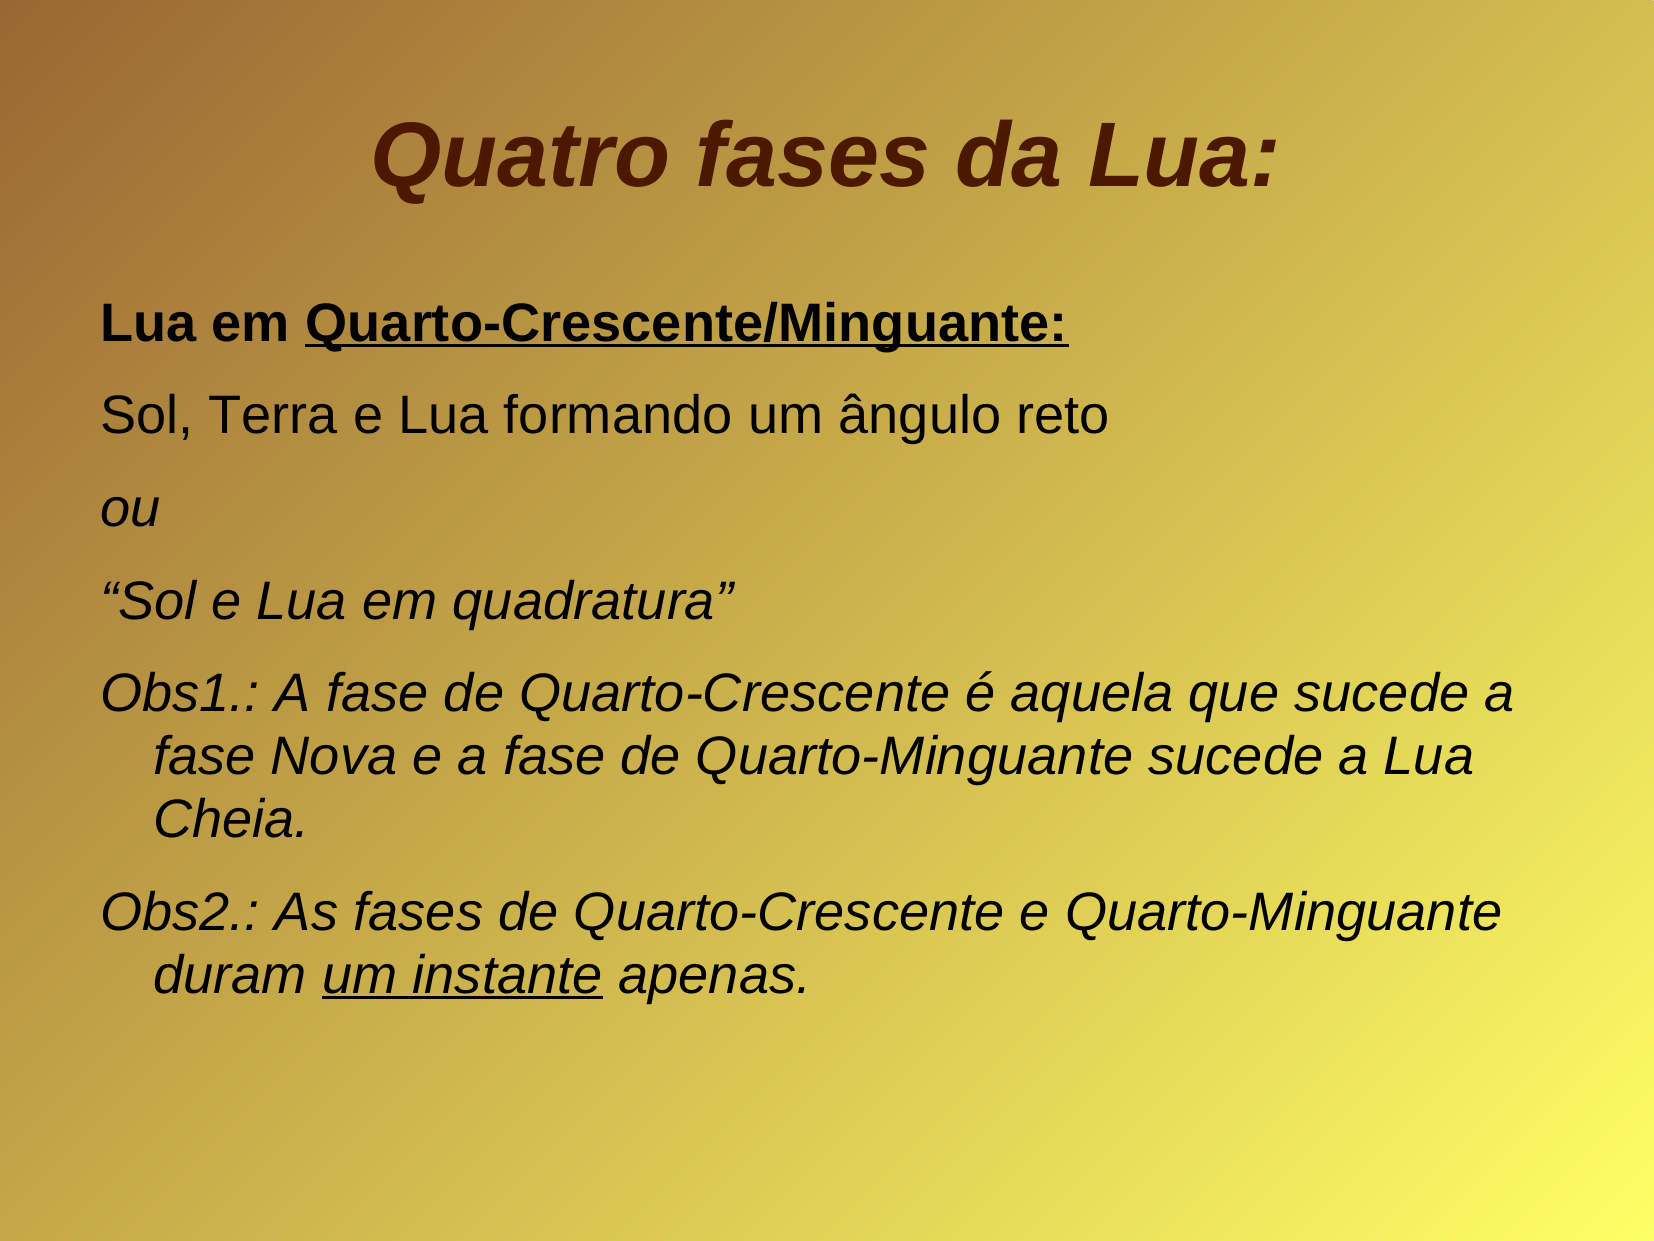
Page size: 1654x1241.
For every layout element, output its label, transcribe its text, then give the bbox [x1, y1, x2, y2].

title Quatro fases da Lua: [82, 49, 1571, 257]
list Lua em Quarto-Crescente/Minguante: Sol, Terra e Lua formando um ângulo reto ou “Sol e Lua em quadratura” Obs1.: A fase de Quarto-Crescente é aquela que sucede a fase Nova e a fase de Quarto-Minguante sucede a Lua Cheia. Obs2.: As fases de Quarto-Crescente e Quarto-Minguante duram um instante apenas. [82, 290, 1571, 1115]
